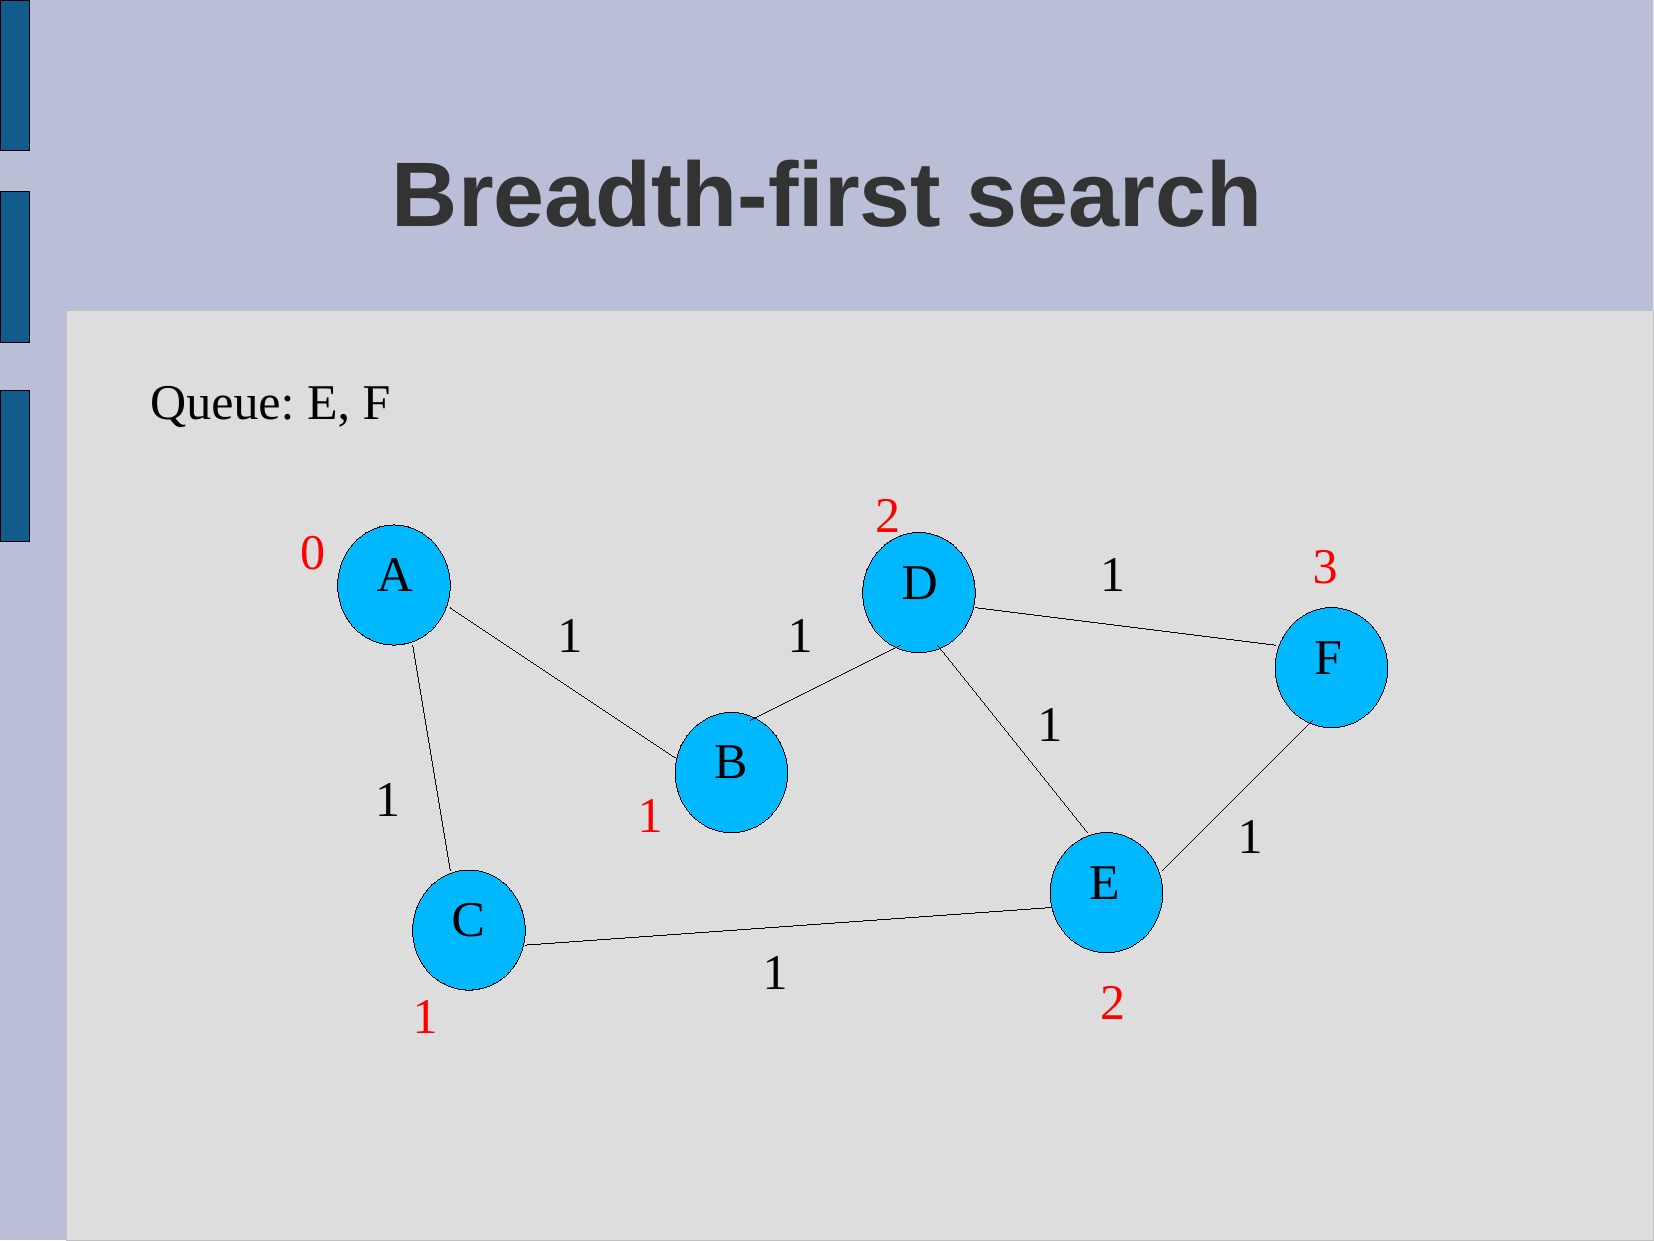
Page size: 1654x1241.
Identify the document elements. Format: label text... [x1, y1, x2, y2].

text_box 1 [1237, 809, 1263, 865]
text_box 1 [1100, 547, 1126, 603]
text_box [412, 870, 526, 991]
text_box 3 [1312, 539, 1338, 595]
text_box Queue: E, F [150, 375, 391, 431]
text_box 1 [557, 607, 583, 663]
text_box D [901, 554, 938, 610]
text_box E [1089, 854, 1120, 910]
text_box [1275, 607, 1388, 728]
text_box 1 [637, 787, 676, 843]
text_box 2 [875, 487, 901, 543]
text_box 1 [787, 607, 813, 663]
text_box 1 [375, 772, 401, 828]
text_box 2 [1099, 975, 1126, 1031]
text_box [675, 712, 788, 833]
text_box 0 [300, 525, 326, 581]
text_box C [451, 892, 485, 948]
text_box F [1314, 629, 1342, 685]
text_box B [714, 734, 748, 790]
text_box [337, 524, 451, 646]
text_box [1050, 832, 1163, 953]
text_box 1 [762, 945, 788, 1001]
text_box 1 [1037, 697, 1063, 753]
title Breadth-first search [121, 91, 1534, 299]
text_box [862, 532, 976, 653]
text_box A [376, 547, 413, 603]
text_box 1 [412, 989, 438, 1045]
